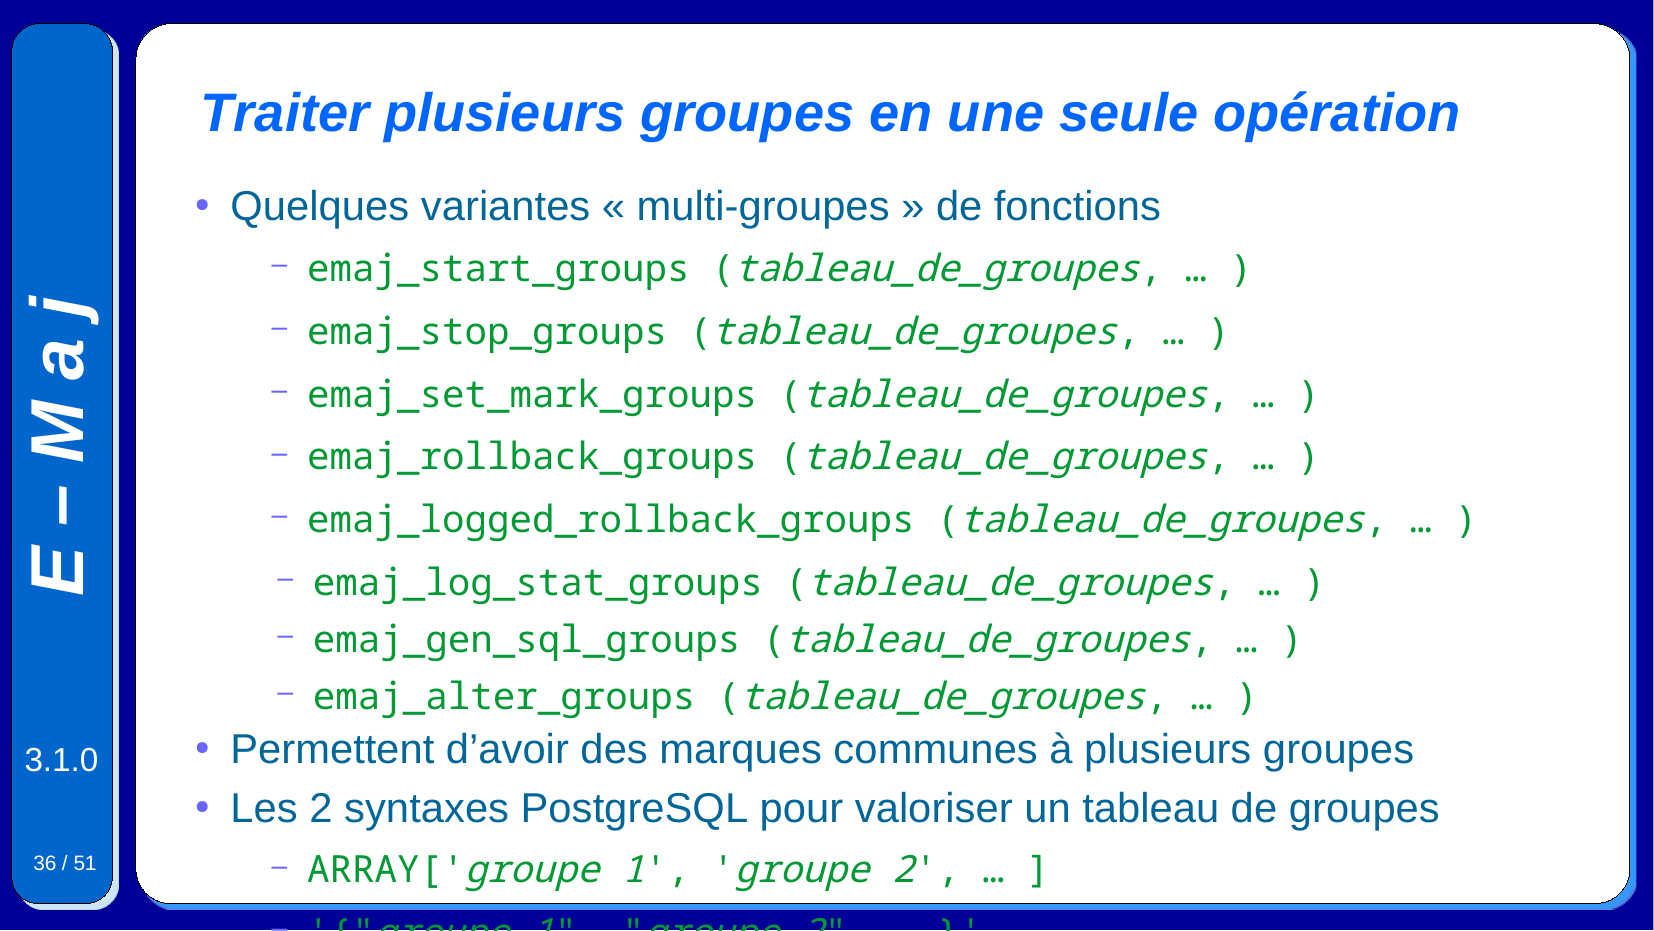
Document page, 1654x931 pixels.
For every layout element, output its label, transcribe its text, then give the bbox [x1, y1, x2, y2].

title Traiter plusieurs groupes en une seule opération [200, 34, 1575, 183]
list Quelques variantes « multi-groupes » de fonctions emaj_start_groups (tableau_de_groupes, … ) emaj_stop_groups (tableau_de_groupes, … ) emaj_set_mark_groups (tableau_de_groupes, … ) emaj_rollback_groups (tableau_de_groupes, … ) emaj_logged_rollback_groups (tableau_de_groupes, … ) emaj_log_stat_groups (tableau_de_groupes, … ) emaj_gen_sql_groups (tableau_de_groupes, … ) emaj_alter_groups (tableau_de_groupes, … ) Permettent d’avoir des marques communes à plusieurs groupes Les 2 syntaxes PostgreSQL pour valoriser un tableau de groupes ARRAY['groupe 1', 'groupe 2', … ] '{"groupe 1", "groupe 2", … }' [177, 183, 1587, 882]
